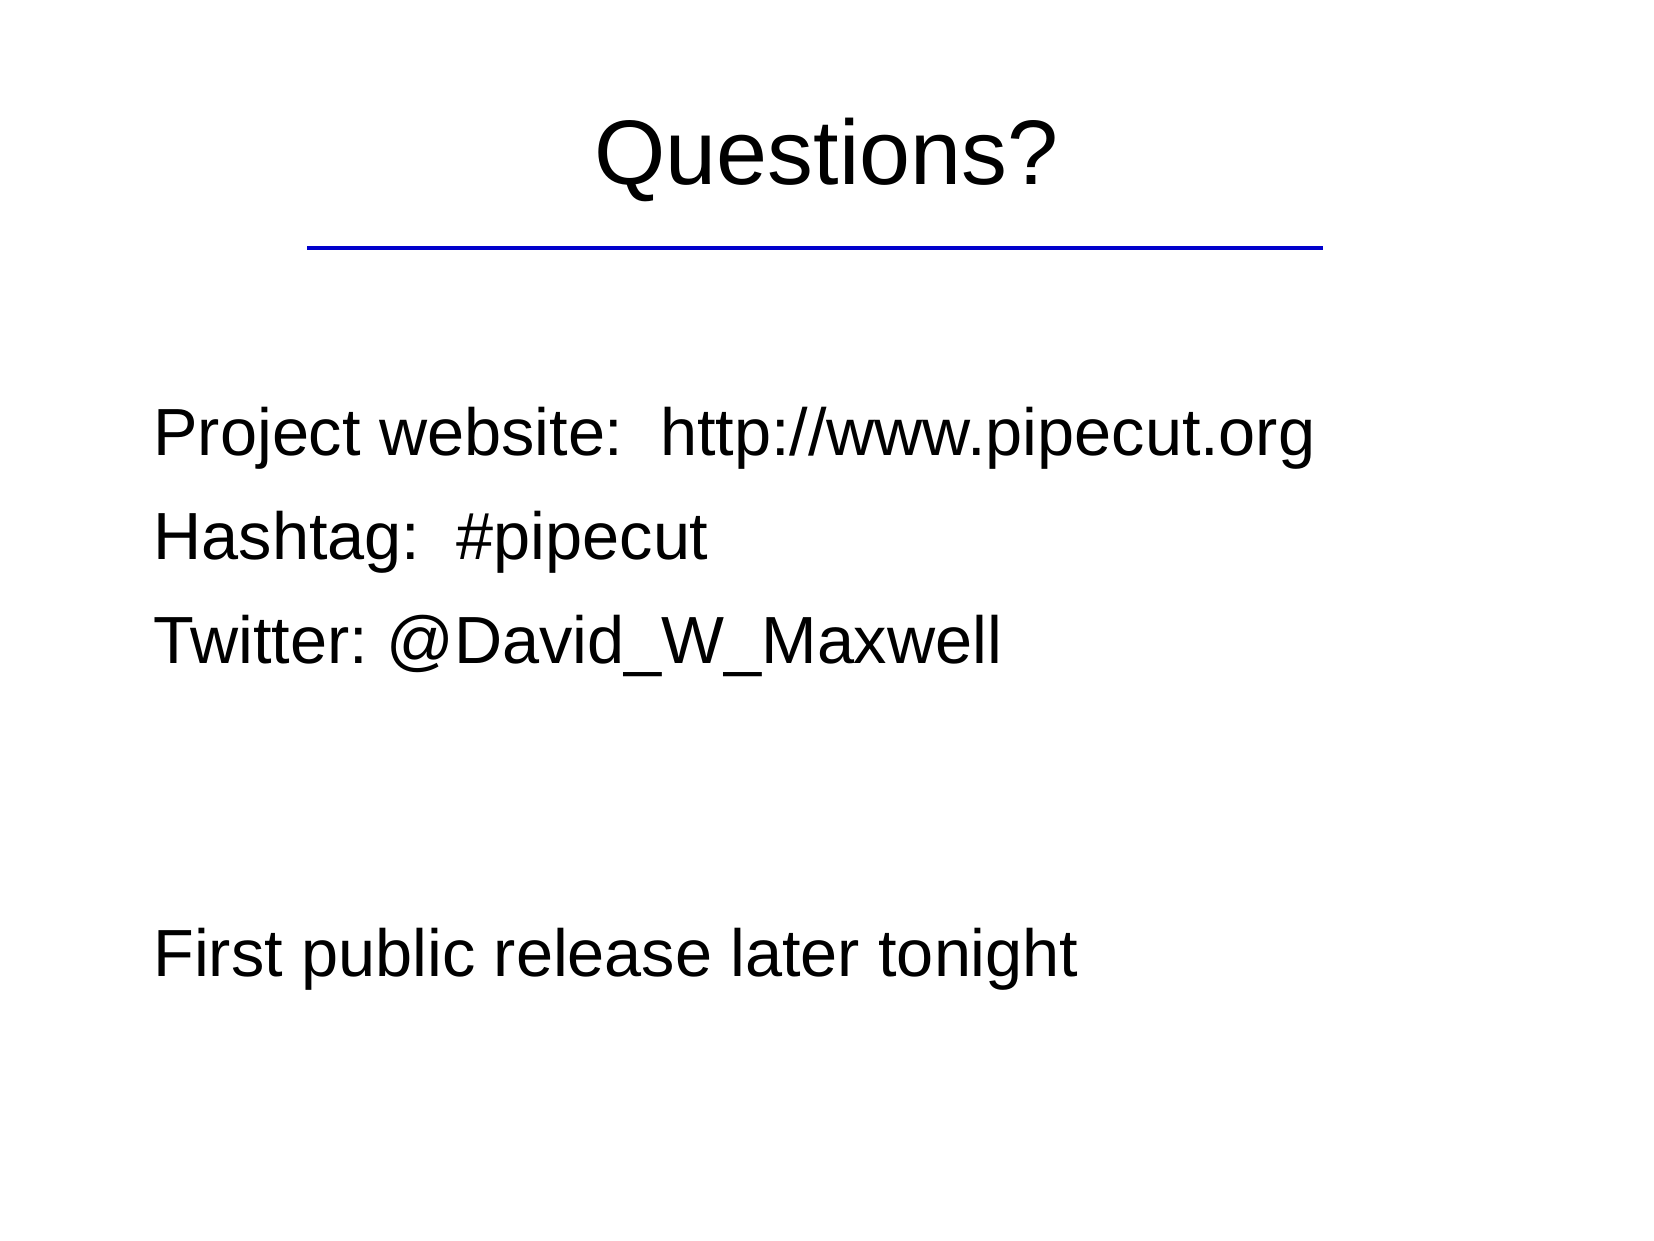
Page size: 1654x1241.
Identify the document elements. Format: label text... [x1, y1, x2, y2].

list Project website: http://www.pipecut.org Hashtag: #pipecut Twitter: @David_W_Maxwell First public release later tonight [82, 290, 1571, 1010]
title Questions? [82, 49, 1571, 257]
